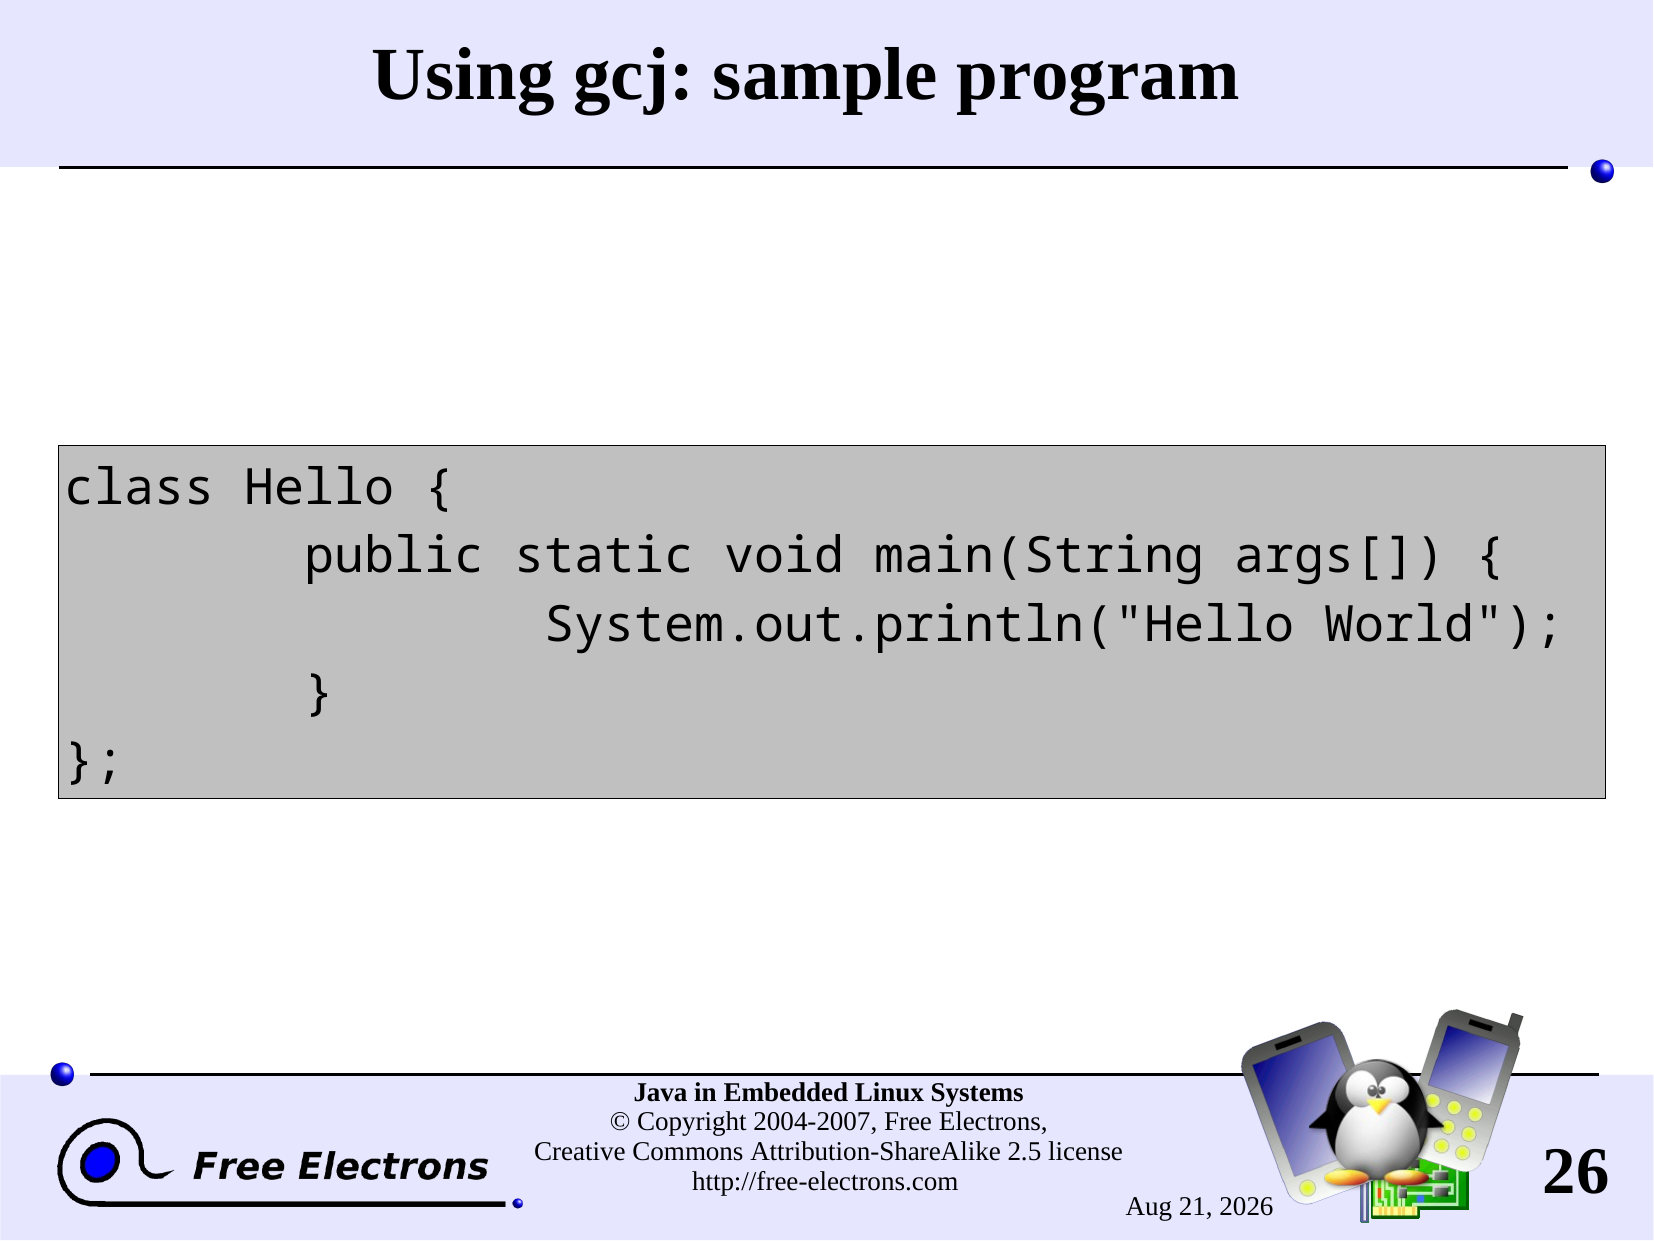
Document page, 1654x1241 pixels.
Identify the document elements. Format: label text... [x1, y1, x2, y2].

picture [1225, 983, 1538, 1241]
picture [50, 1107, 527, 1216]
text_box class Hello { public static void main(String args[]) { System.out.println("Hello World"); } }; [58, 445, 1606, 771]
title Using gcj: sample program [60, 25, 1551, 124]
